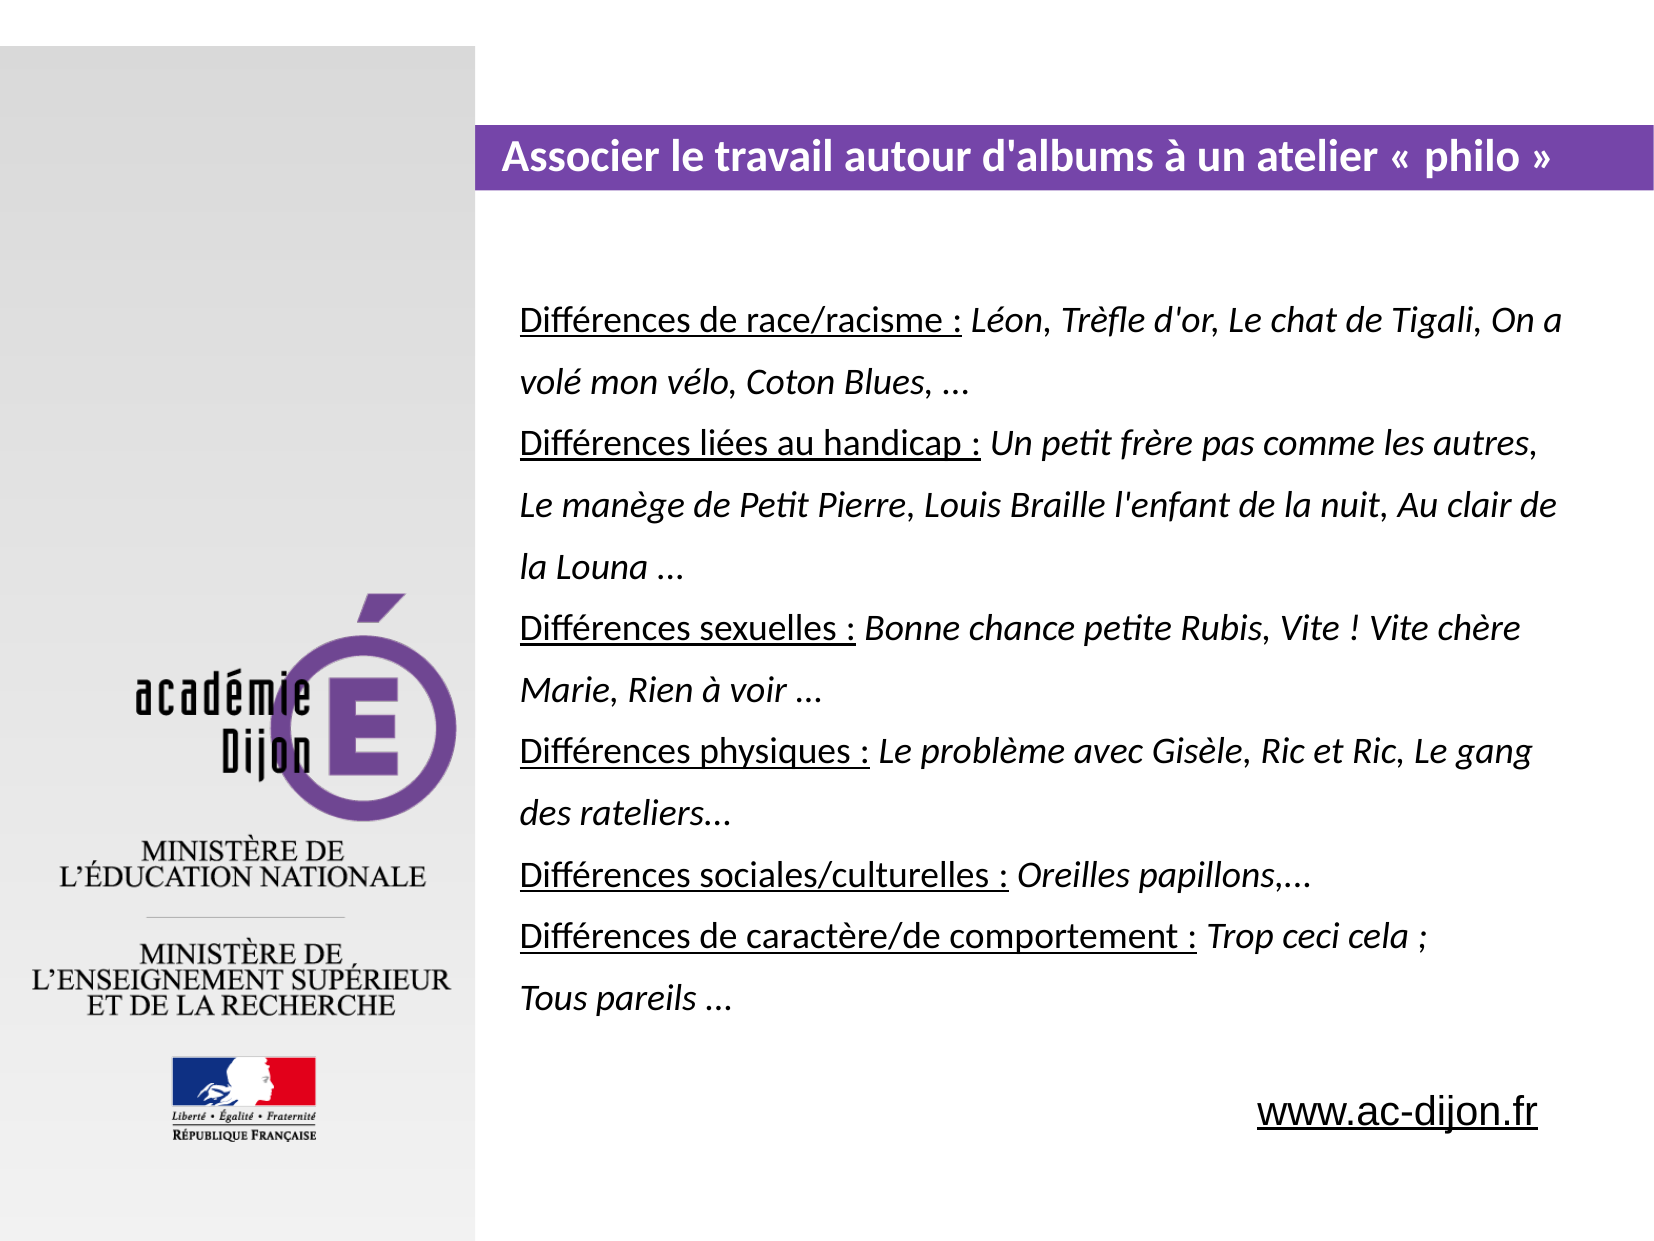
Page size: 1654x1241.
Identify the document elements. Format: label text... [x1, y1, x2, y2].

picture [32, 593, 457, 1142]
title Associer le travail autour d'albums à un atelier « philo » [397, 49, 1570, 256]
subtitle Différences de race/racisme : Léon, Trèfle d'or, Le chat de Tigali, On a volé mon vélo, Coton Blues, ... Différences liées au handicap : Un petit frère pas comme les autres, Le manège de Petit Pierre, Louis Braille l'enfant de la nuit, Au clair de la Louna ... Différences sexuelles : Bonne chance petite Rubis, Vite ! Vite chère Marie, Rien à voir ... Différences physiques : Le problème avec Gisèle, Ric et Ric, Le gang des rateliers... Différences sociales/culturelles : Oreilles papillons,... Différences de caractère/de comportement : Trop ceci cela ; Tous pareils ... [519, 289, 1570, 1024]
